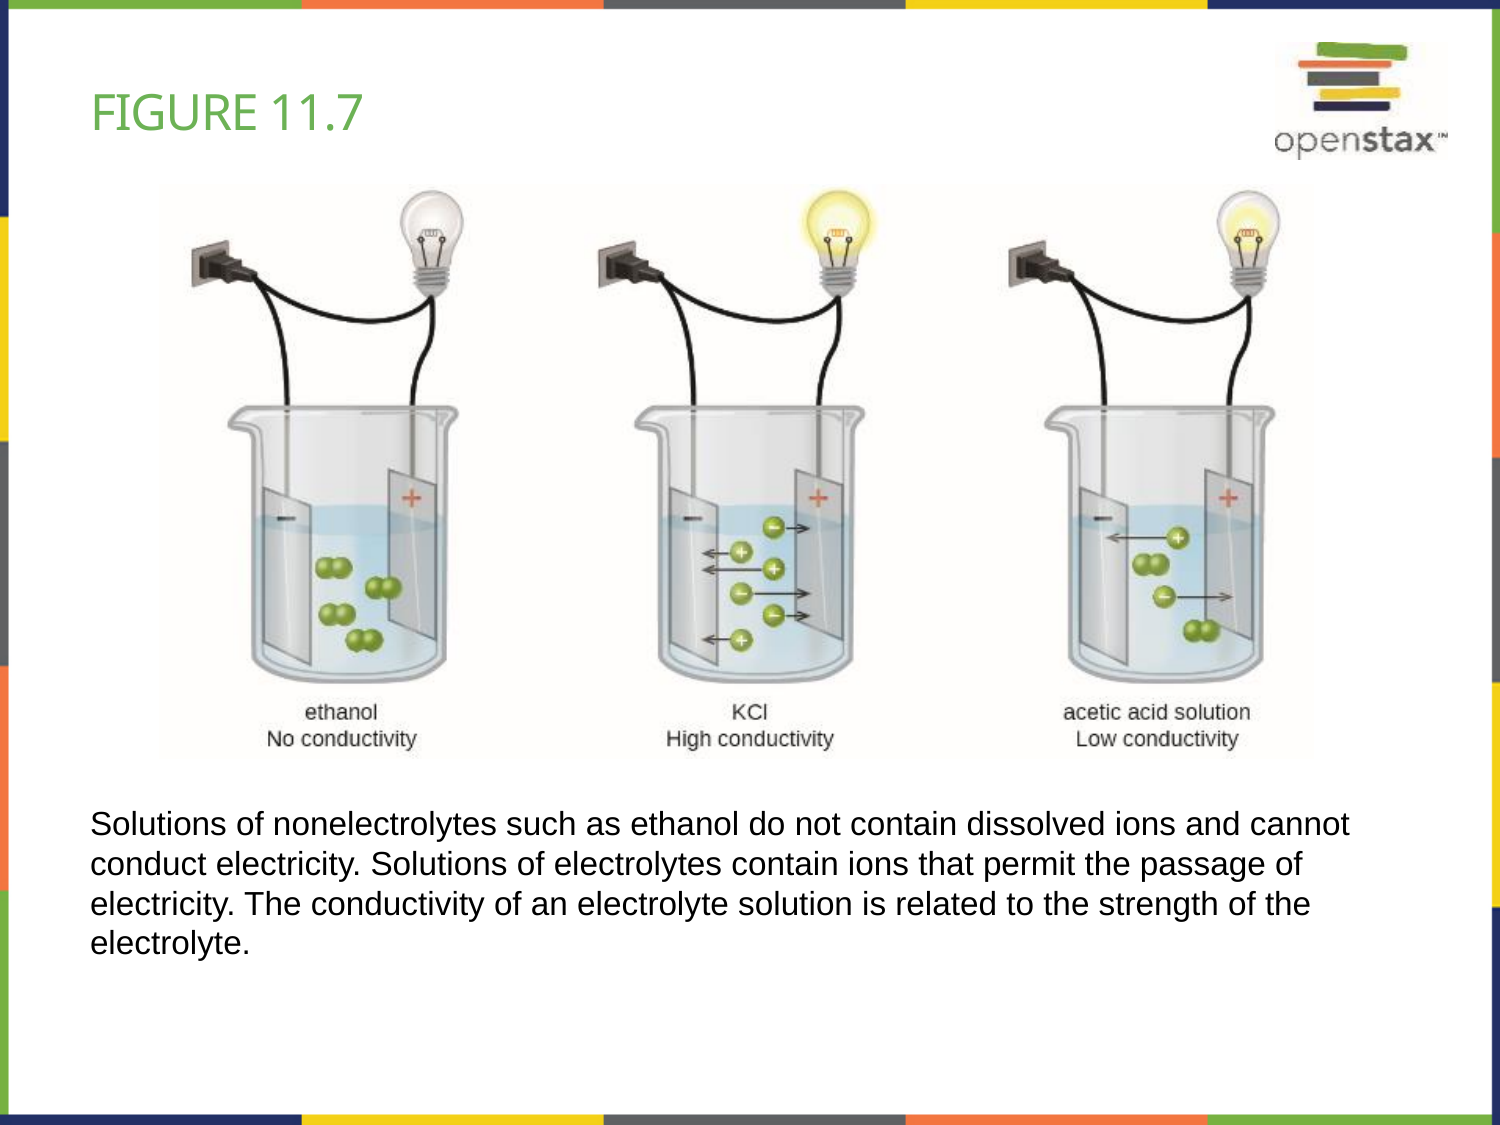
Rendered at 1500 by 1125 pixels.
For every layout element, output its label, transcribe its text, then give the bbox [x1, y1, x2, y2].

picture [0, 0, 1500, 1125]
list Solutions of nonelectrolytes such as ethanol do not contain dissolved ions and cannot conduct electricity. Solutions of electrolytes contain ions that permit the passage of electricity. The conductivity of an electrolyte solution is related to the strength of the electrolyte. [75, 794, 1398, 986]
title Figure 11.7 [75, 39, 1398, 148]
